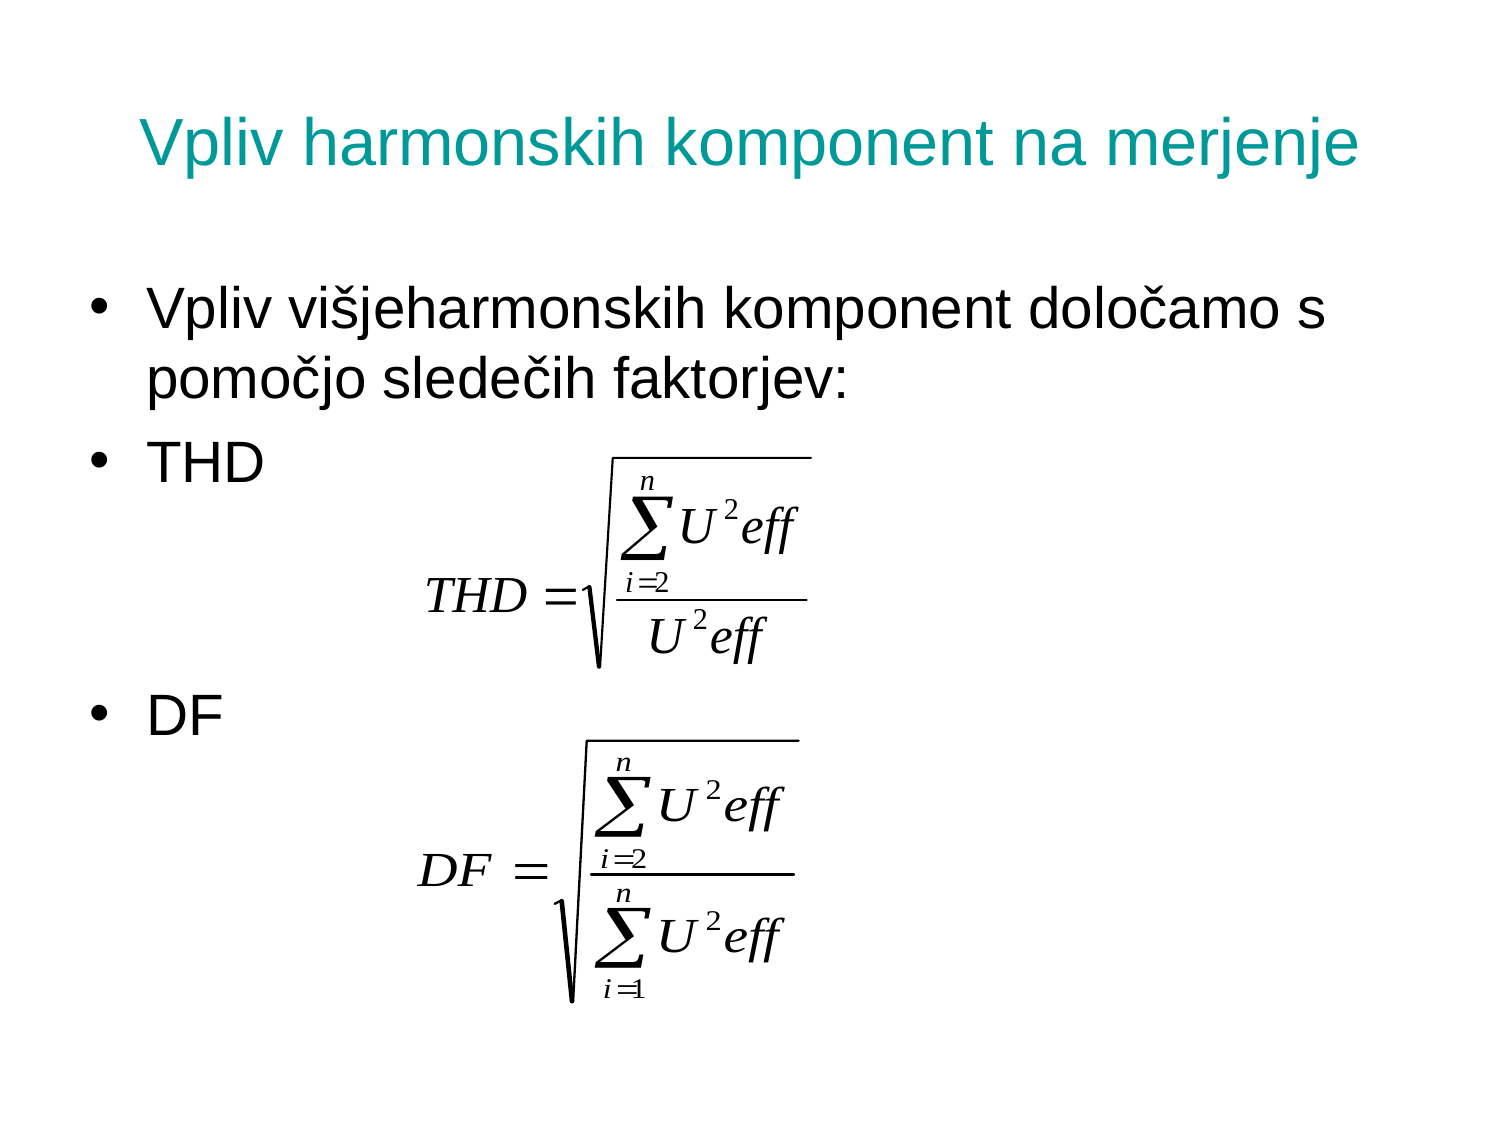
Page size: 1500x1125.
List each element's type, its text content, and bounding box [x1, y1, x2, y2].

title Vpliv harmonskih komponent na merjenje [75, 45, 1426, 233]
list Vpliv višjeharmonskih komponent določamo s pomočjo sledečih faktorjev: THD DF [75, 262, 1400, 1006]
chart [419, 444, 821, 678]
chart [407, 727, 810, 1014]
